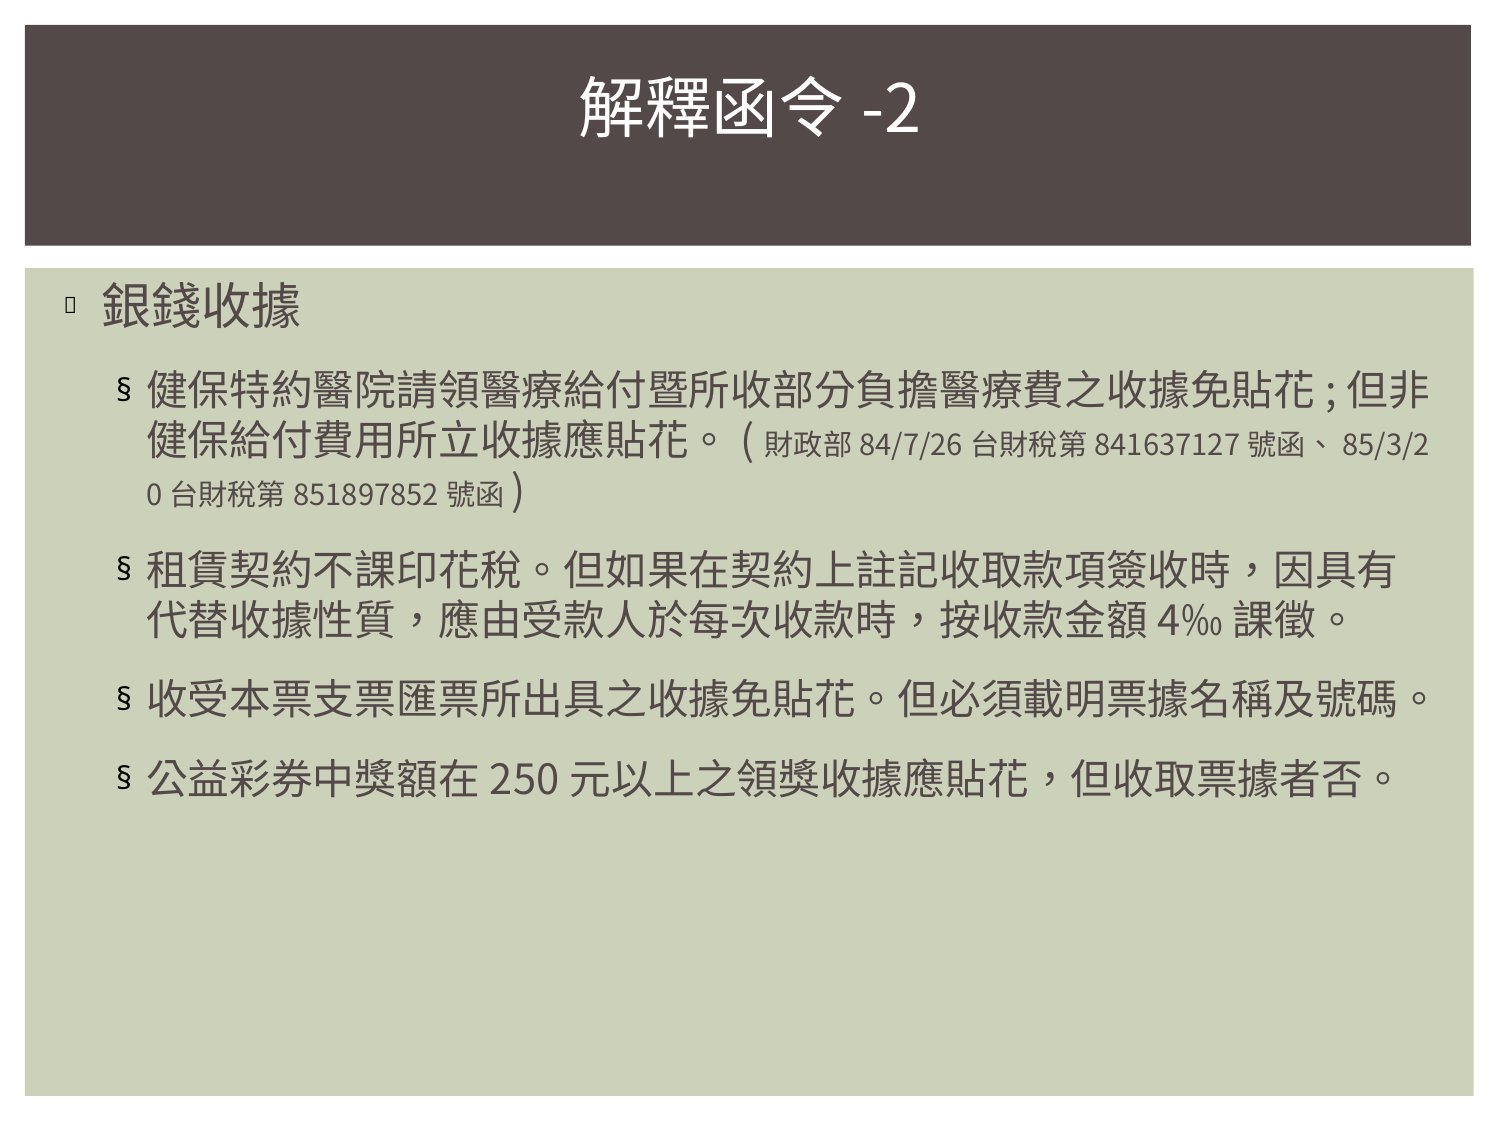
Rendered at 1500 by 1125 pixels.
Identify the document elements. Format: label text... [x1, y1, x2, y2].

list 銀錢收據 健保特約醫院請領醫療給付暨所收部分負擔醫療費之收據免貼花;但非健保給付費用所立收據應貼花。(財政部84/7/26台財稅第841637127號函、85/3/20台財稅第851897852號函) 租賃契約不課印花稅。但如果在契約上註記收取款項簽收時，因具有代替收據性質，應由受款人於每次收款時，按收款金額4‰課徵。 收受本票支票匯票所出具之收據免貼花。但必須載明票據名稱及號碼。 公益彩券中獎額在250元以上之領獎收據應貼花，但收取票據者否。 [41, 267, 1447, 1056]
title 解釋函令-2 [62, 58, 1438, 232]
